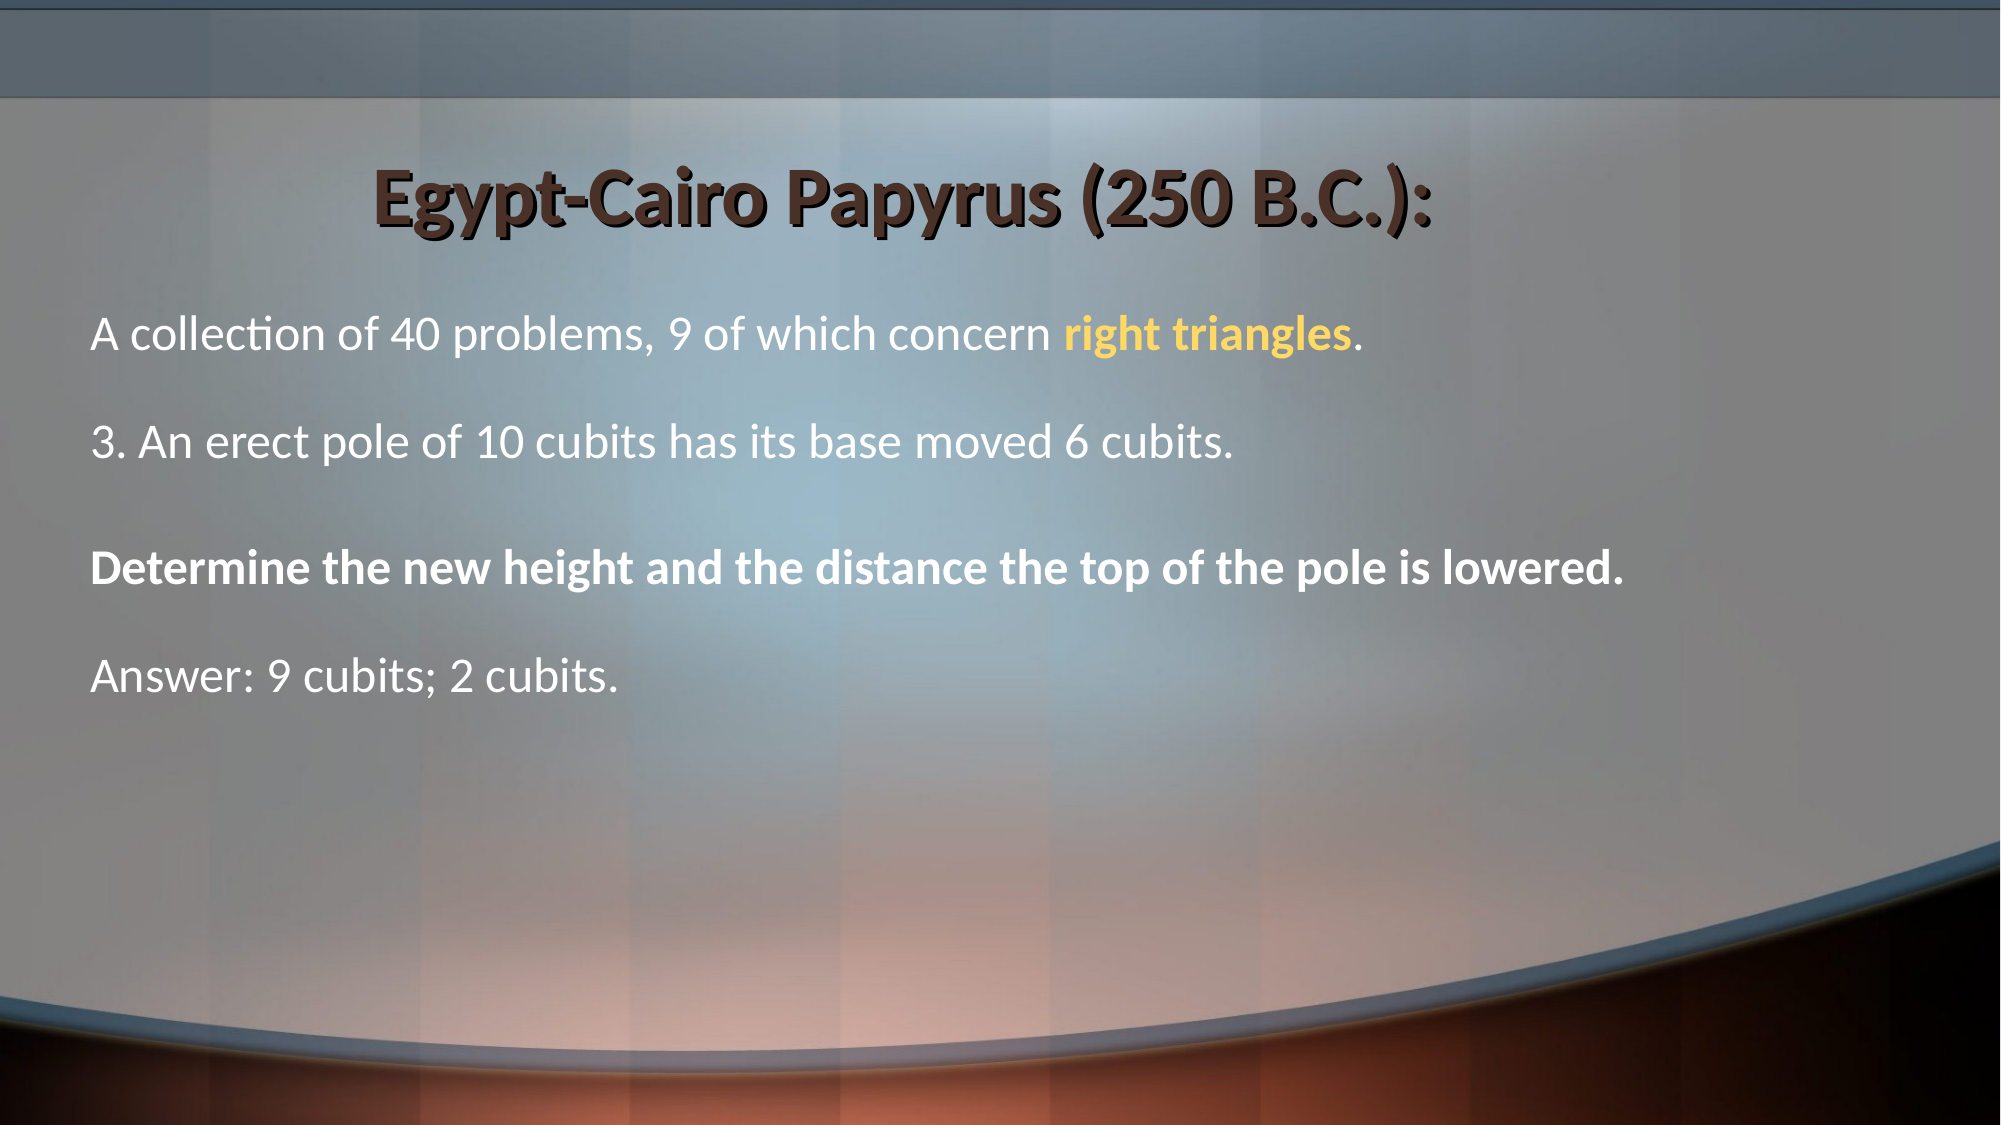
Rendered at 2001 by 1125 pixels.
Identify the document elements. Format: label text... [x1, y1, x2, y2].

title Egypt-Cairo Papyrus (250 B.C.): [75, 104, 1732, 294]
list A collection of 40 problems, 9 of which concern right triangles. 3. An erect pole of 10 cubits has its base moved 6 cubits. Determine the new height and the distance the top of the pole is lowered. Answer: 9 cubits; 2 cubits. [75, 299, 1732, 920]
